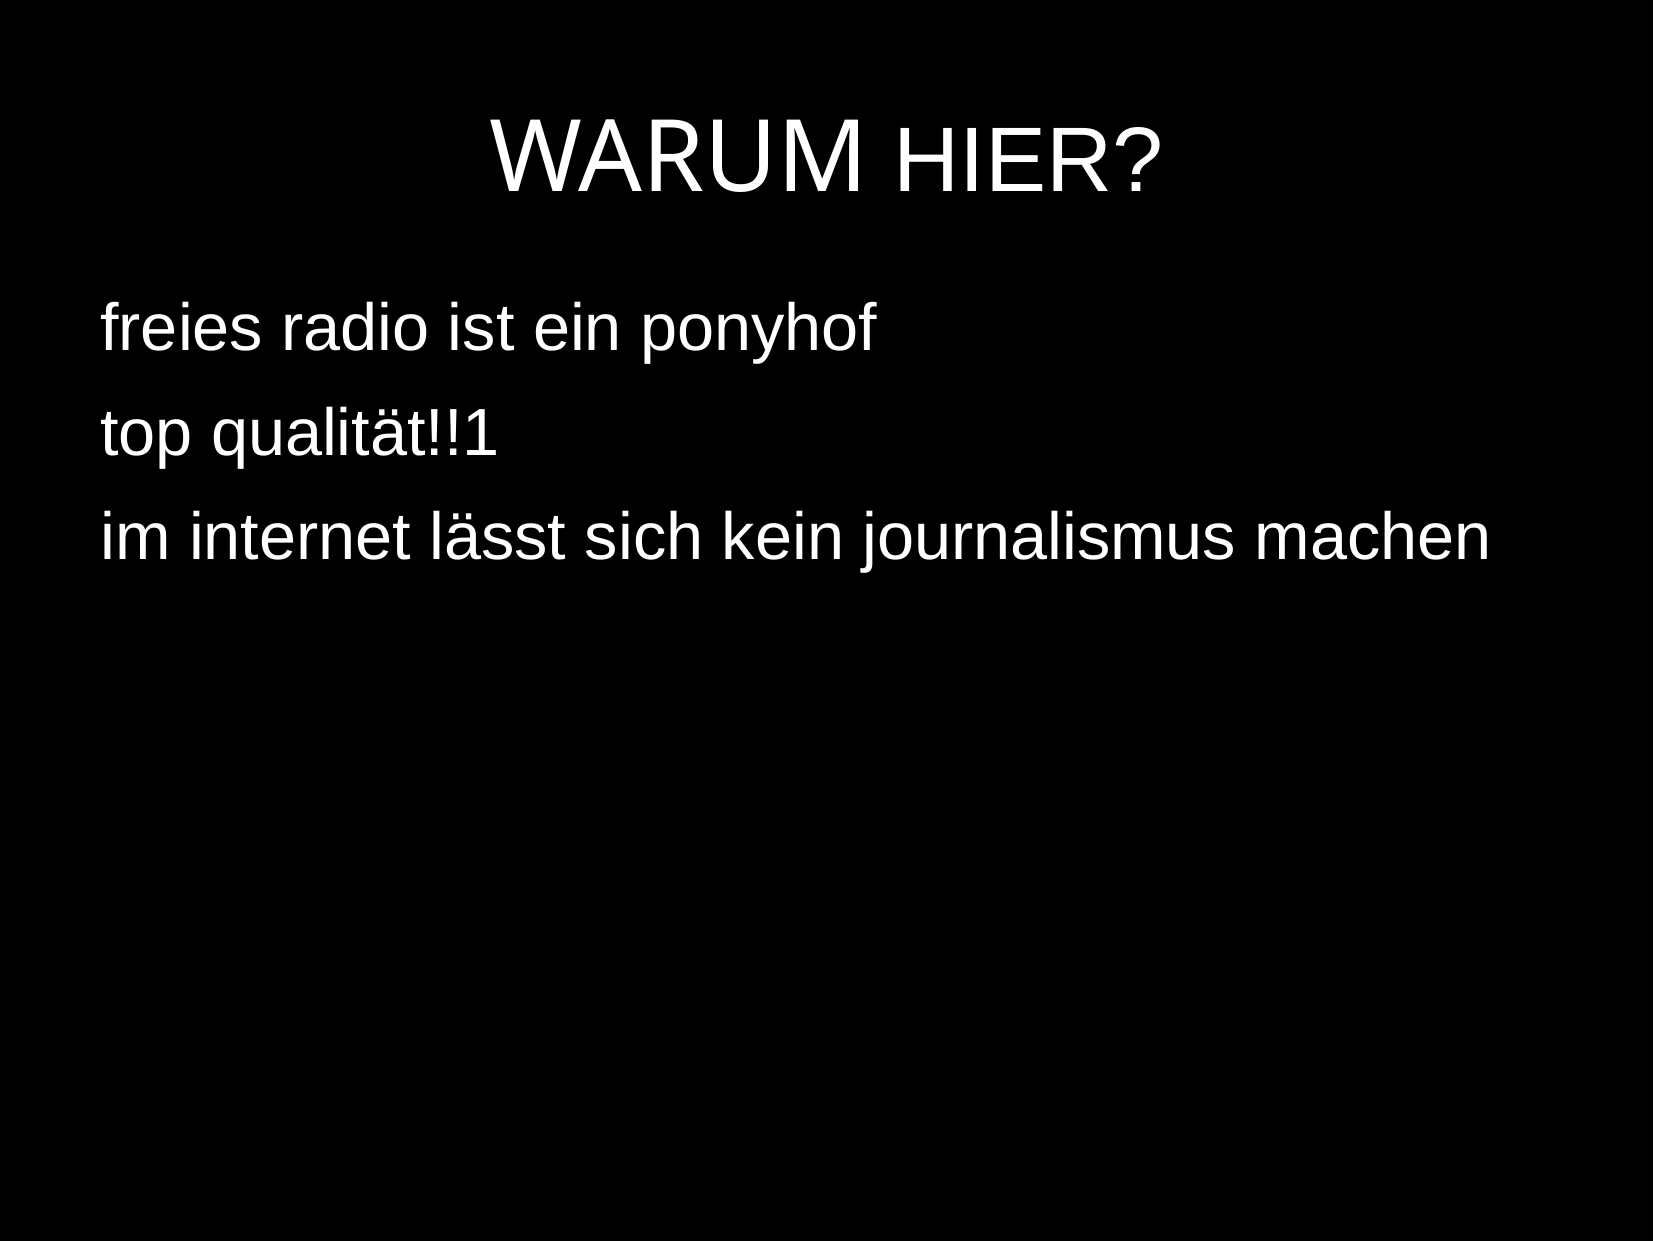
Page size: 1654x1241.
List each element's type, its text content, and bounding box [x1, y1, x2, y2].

title WARUM HIER? [82, 49, 1571, 257]
list freies radio ist ein ponyhof top qualität!!1 im internet lässt sich kein journalismus machen [82, 290, 1571, 1201]
